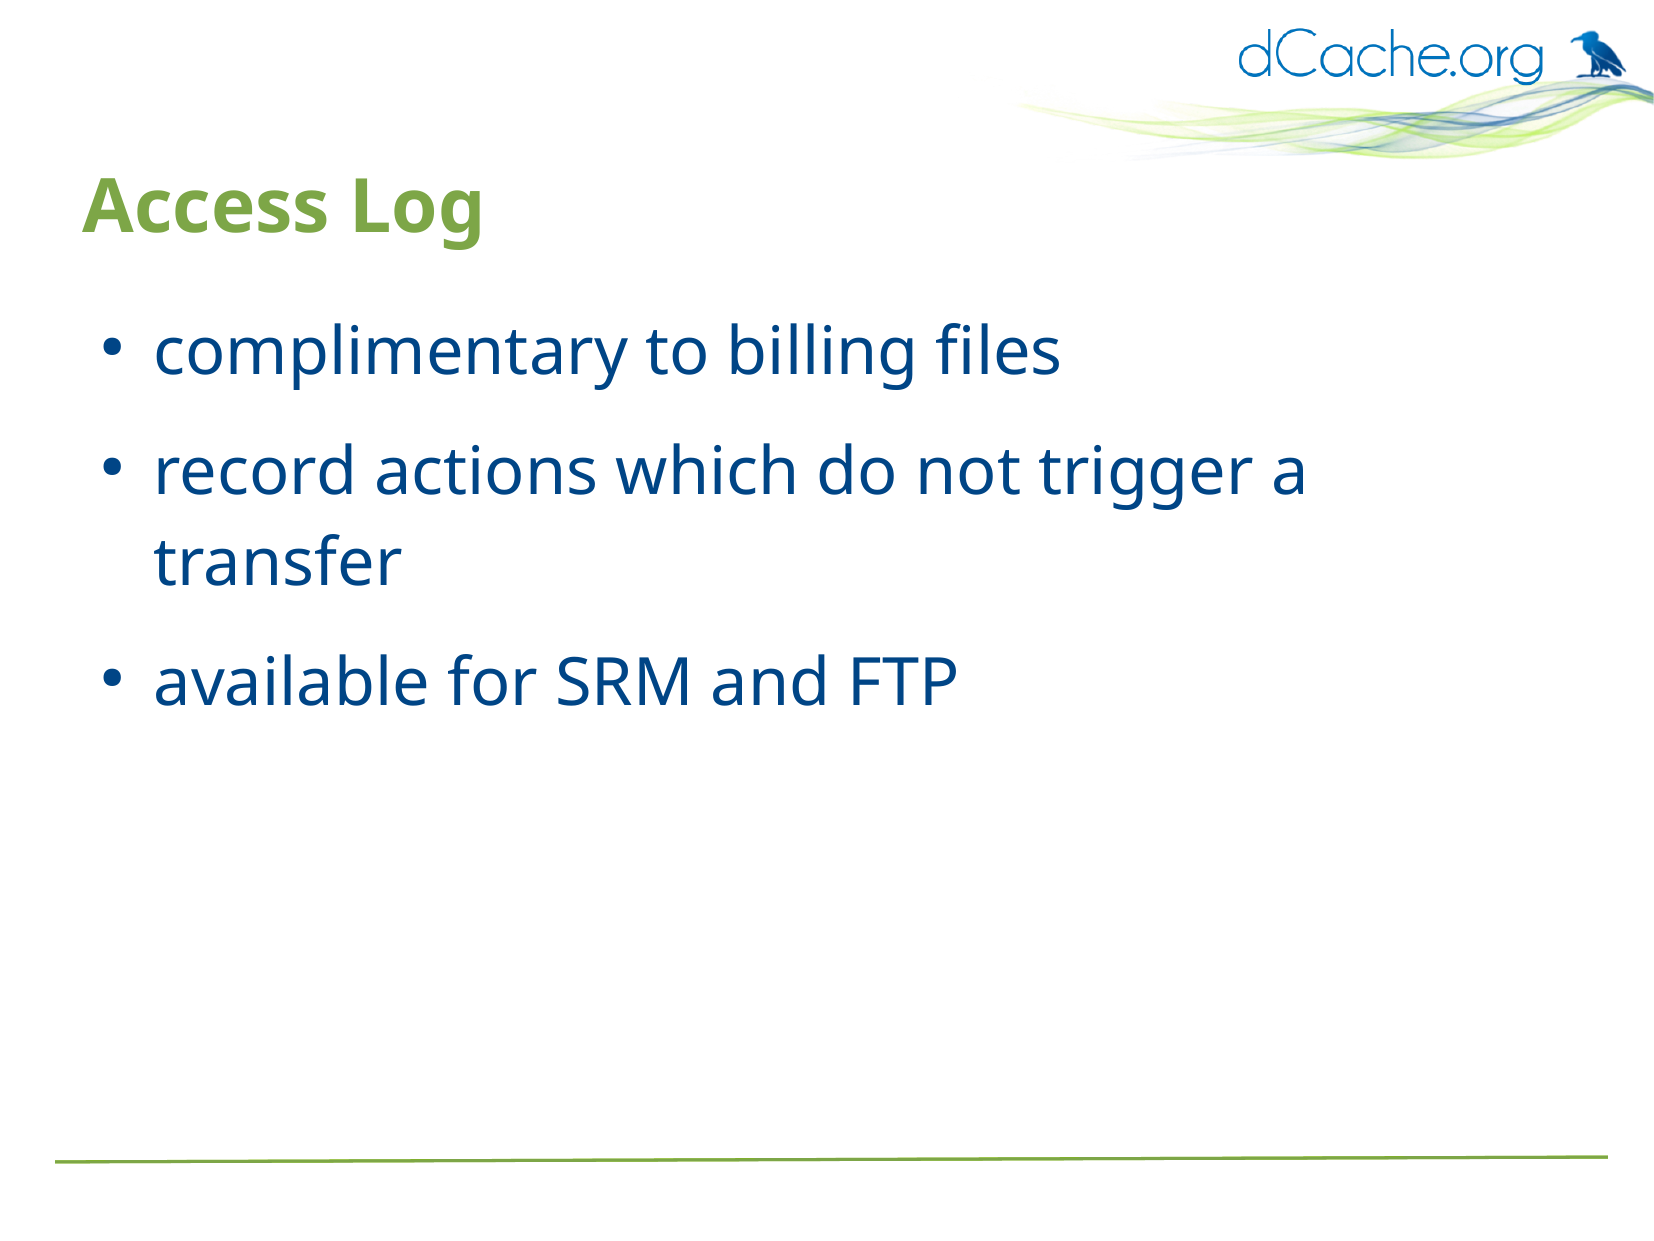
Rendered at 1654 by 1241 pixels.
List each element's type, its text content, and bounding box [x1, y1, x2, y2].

list complimentary to billing files record actions which do not trigger a transfer available for SRM and FTP [82, 302, 1571, 1023]
picture [956, 16, 1654, 169]
title Access Log [82, 155, 1605, 252]
